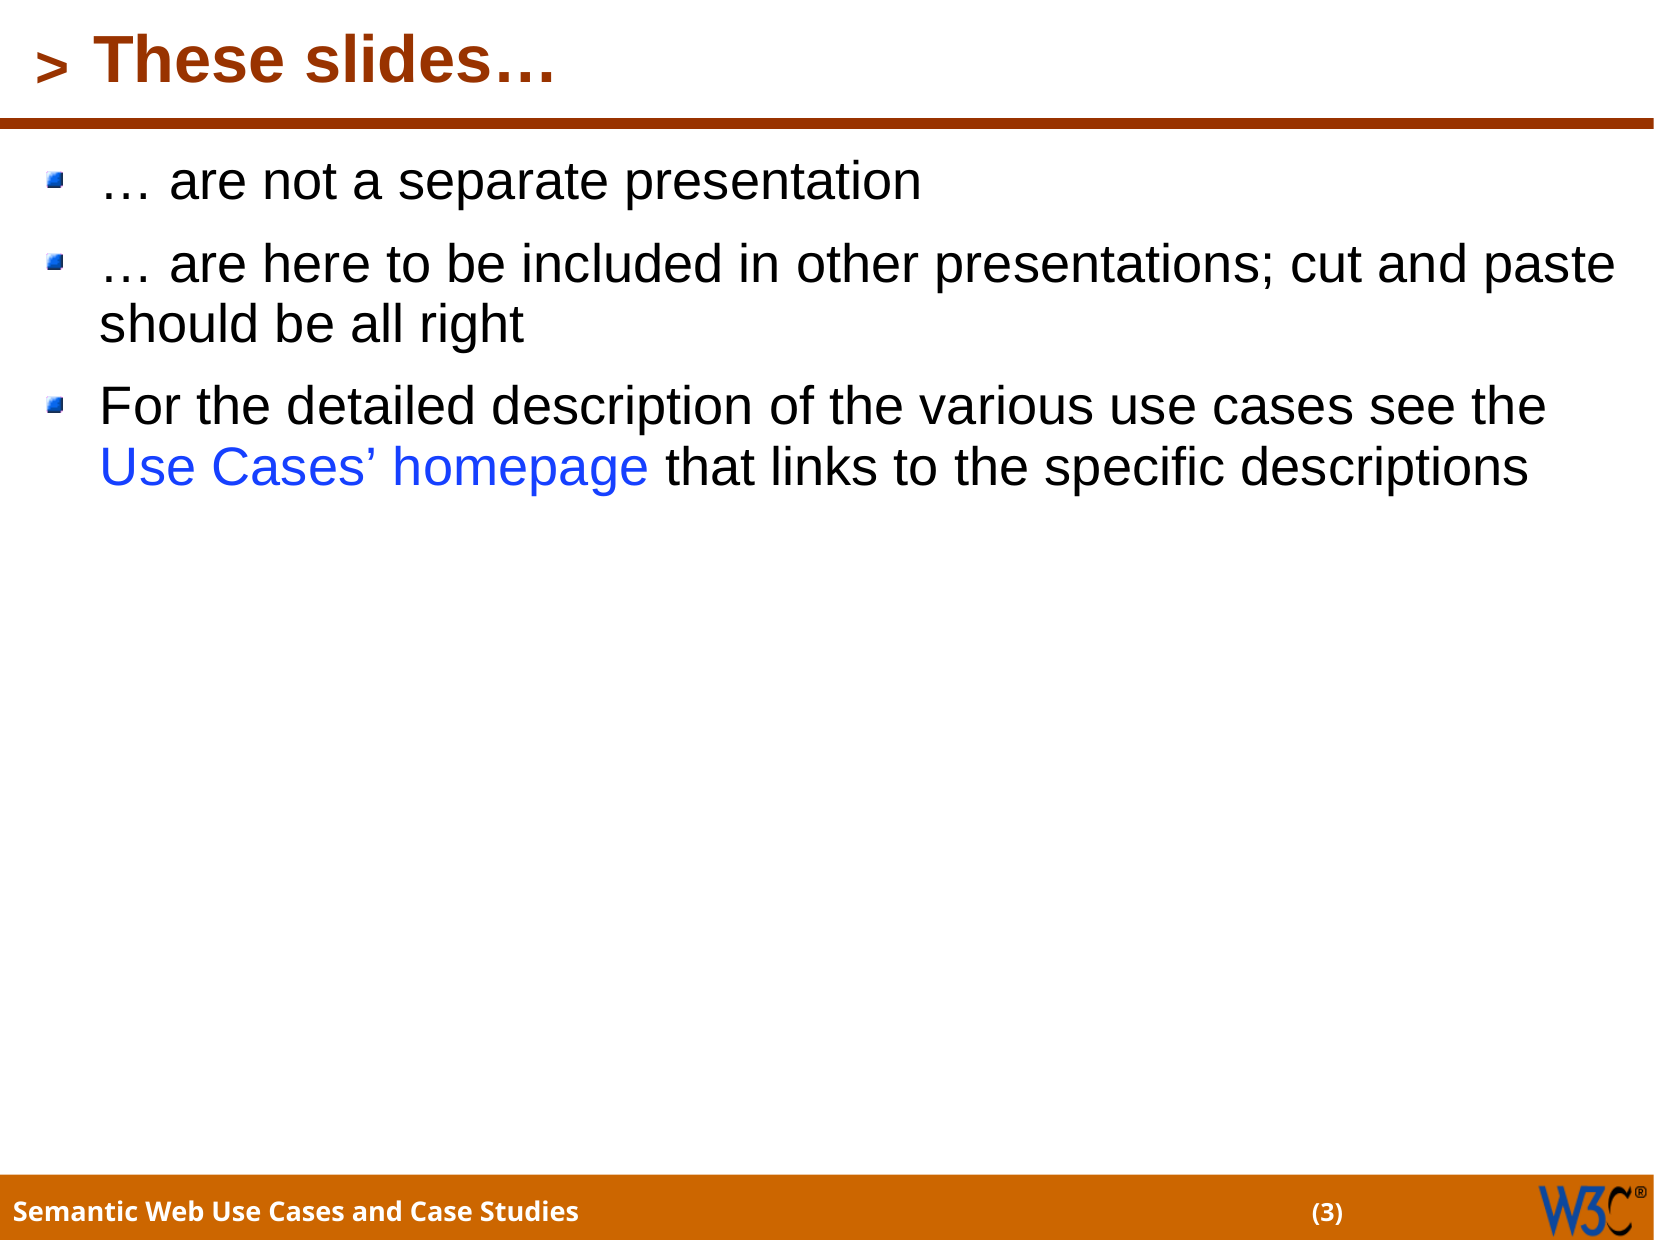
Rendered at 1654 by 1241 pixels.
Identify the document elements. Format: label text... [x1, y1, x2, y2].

title These slides… [93, 0, 1493, 119]
list … are not a separate presentation … are here to be included in other presentations; cut and paste should be all right For the detailed description of the various use cases see the Use Cases’ homepage that links to the specific descriptions [29, 147, 1624, 1134]
picture [1535, 1183, 1651, 1240]
